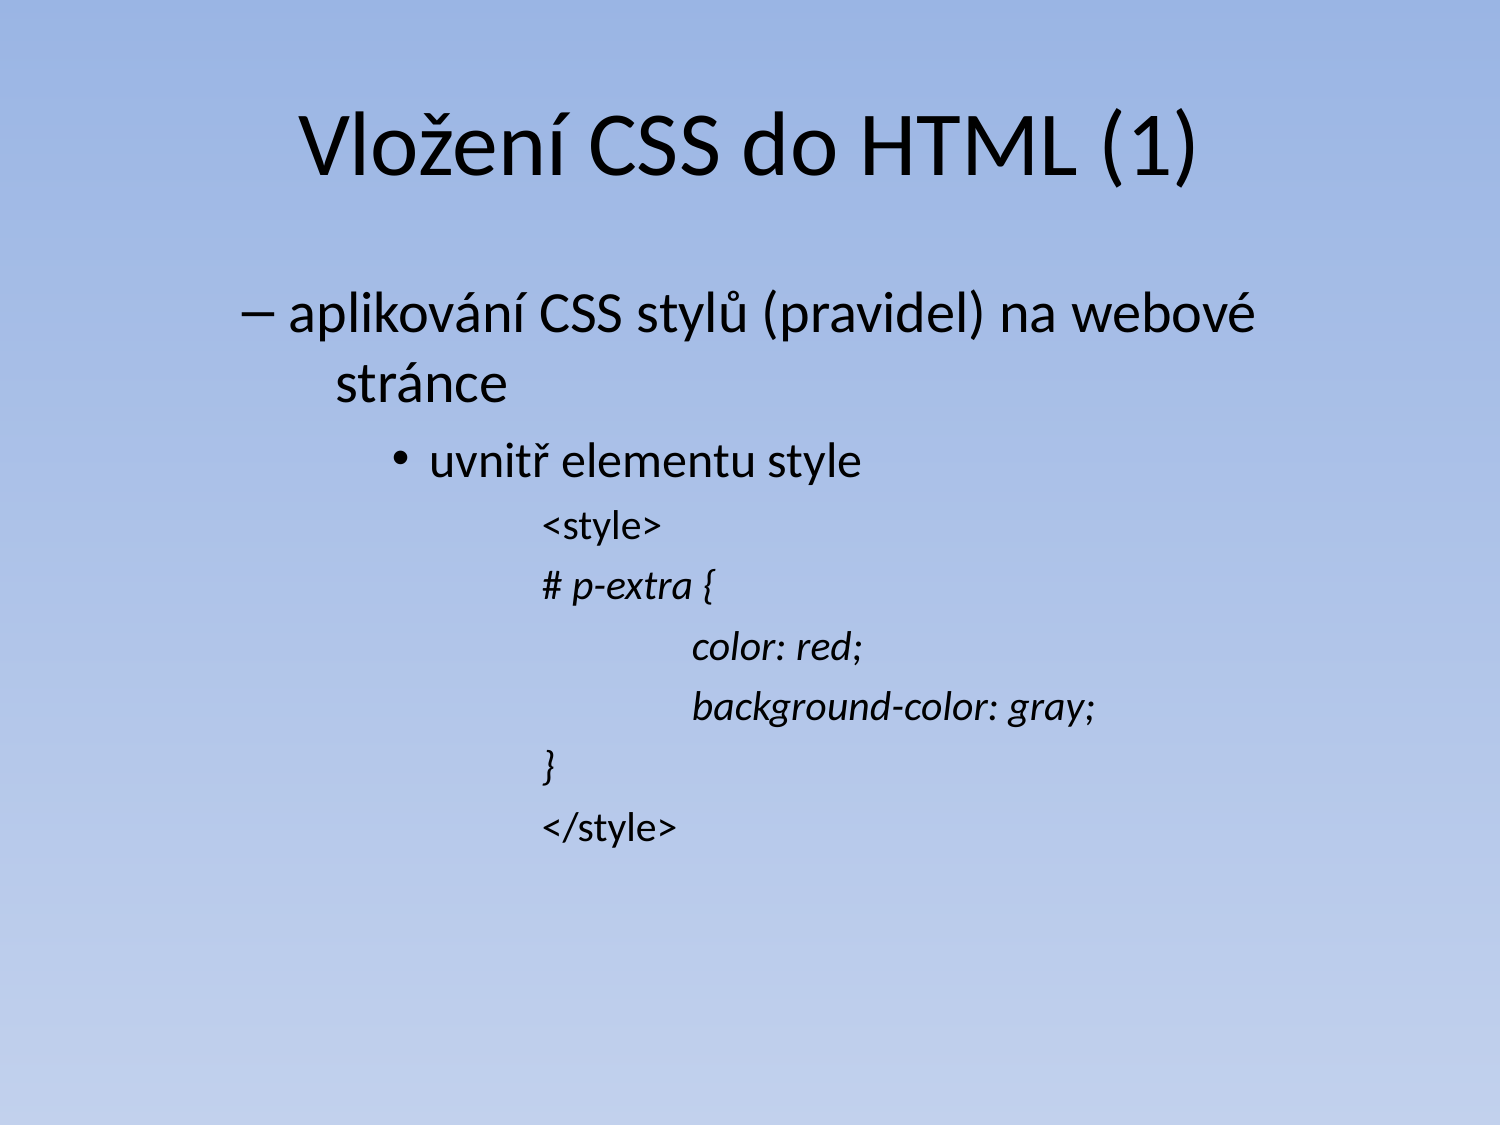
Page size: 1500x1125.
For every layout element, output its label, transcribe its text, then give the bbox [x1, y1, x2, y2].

title Vložení CSS do HTML (1) [75, 45, 1426, 233]
list aplikování CSS stylů (pravidel) na webové stránce uvnitř elementu style <style> # p-extra { color: red; background-color: gray; } </style> [76, 267, 1427, 1010]
